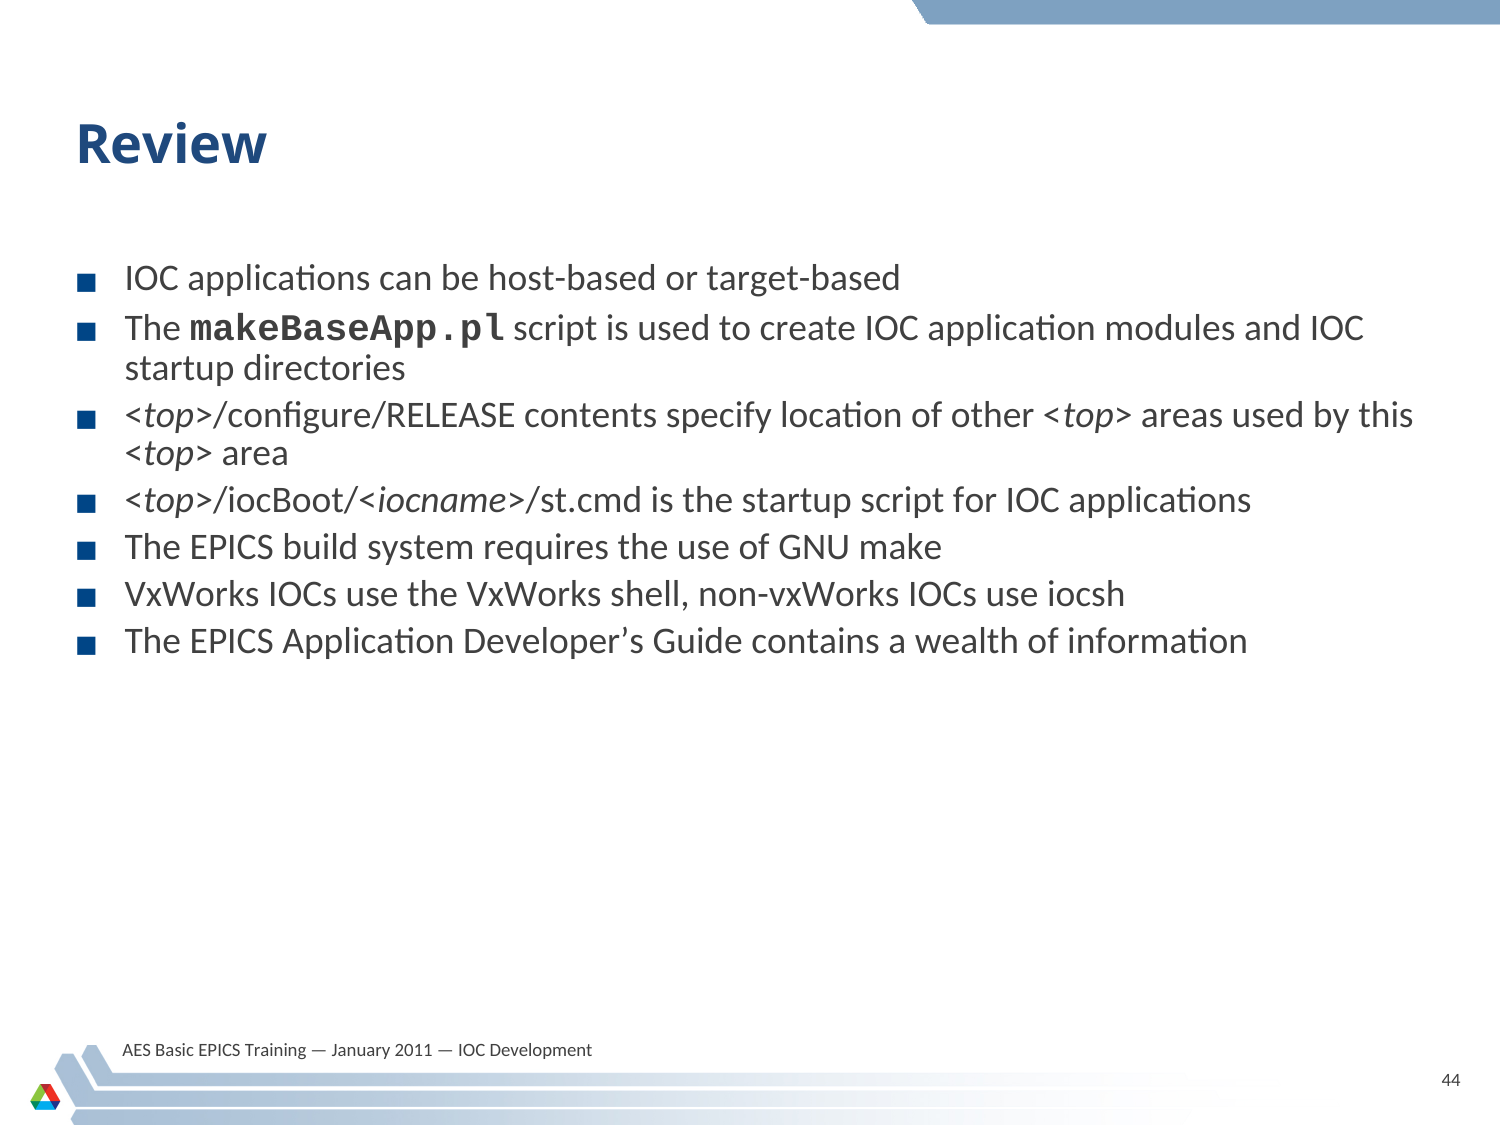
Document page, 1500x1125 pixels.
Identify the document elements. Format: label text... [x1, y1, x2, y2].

picture [0, 0, 1500, 26]
title Review [75, 111, 1426, 175]
list IOC applications can be host-based or target-based The makeBaseApp.pl script is used to create IOC application modules and IOC startup directories <top>/configure/RELEASE contents specify location of other <top> areas used by this <top> area <top>/iocBoot/<iocname>/st.cmd is the startup script for IOC applications The EPICS build system requires the use of GNU make VxWorks IOCs use the VxWorks shell, non-vxWorks IOCs use iocsh The EPICS Application Developer’s Guide contains a wealth of information [75, 262, 1426, 800]
picture [0, 1037, 1500, 1125]
